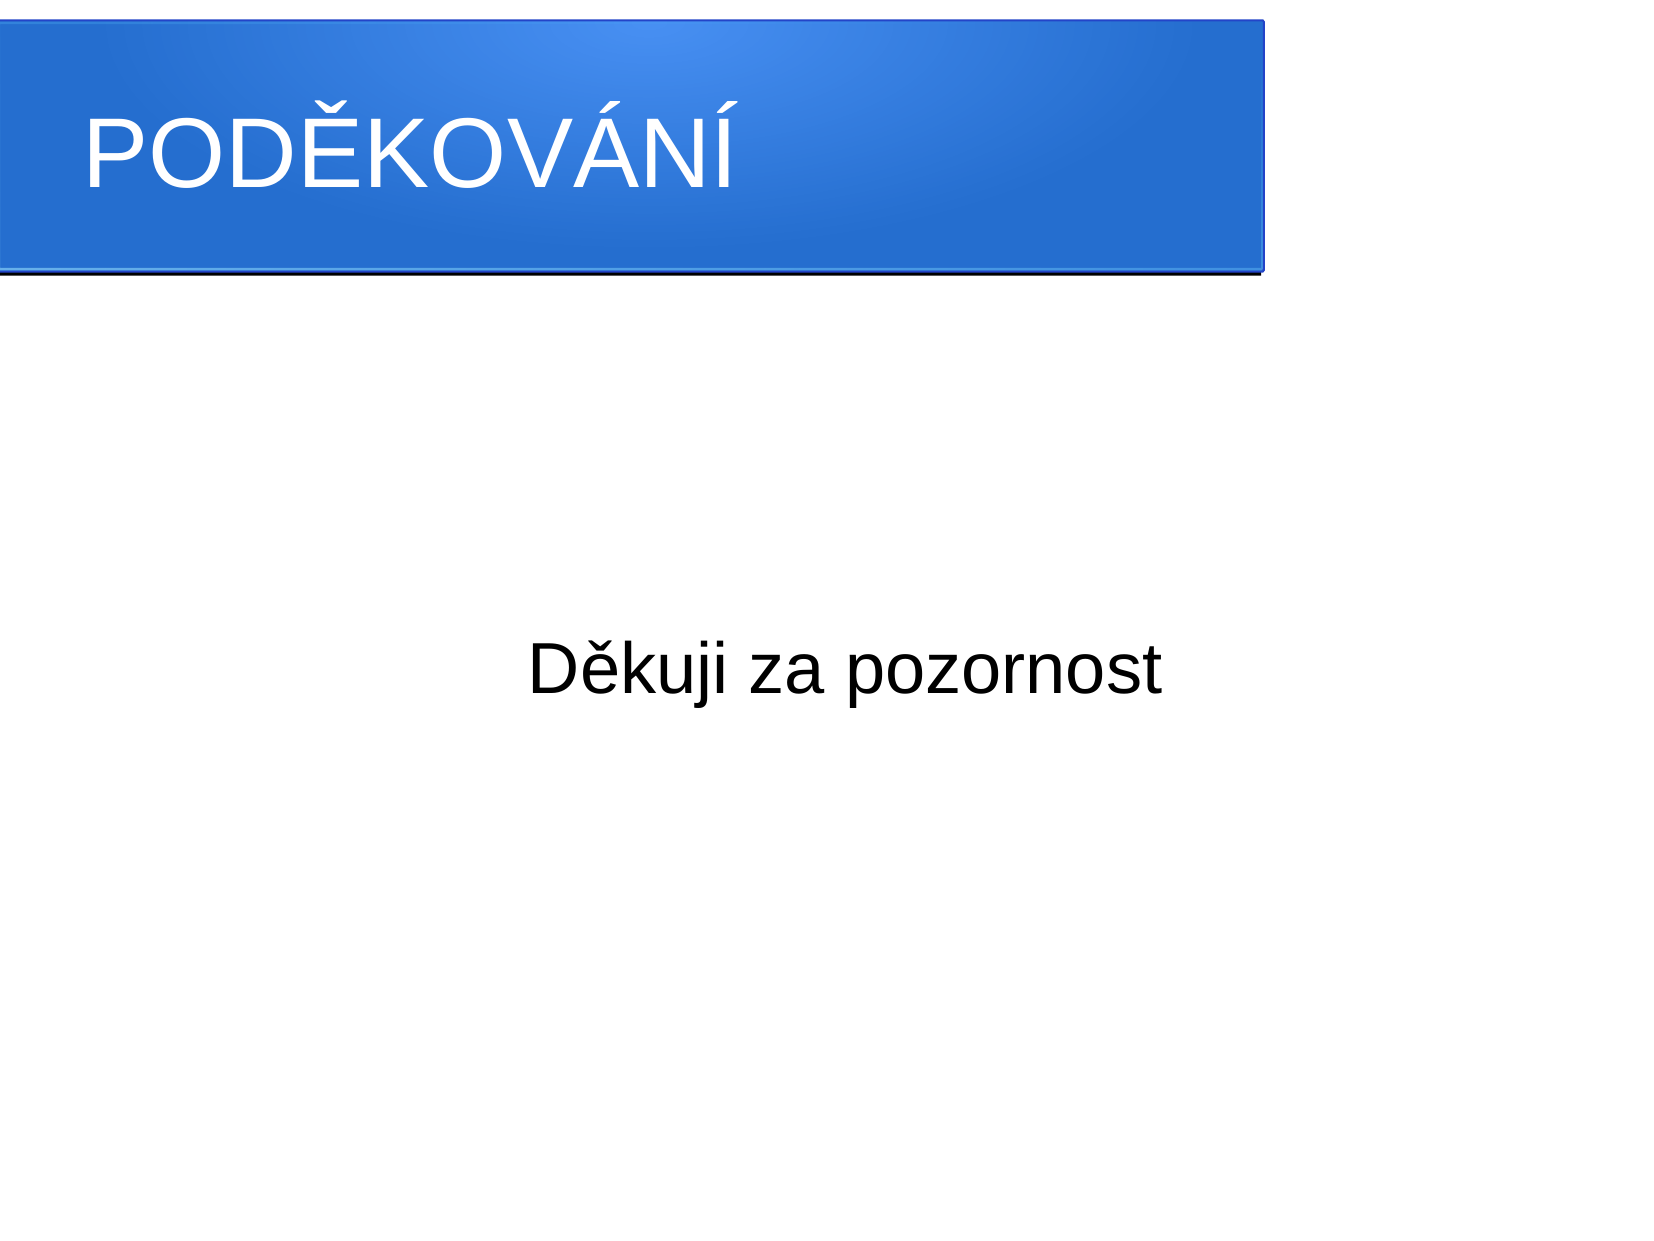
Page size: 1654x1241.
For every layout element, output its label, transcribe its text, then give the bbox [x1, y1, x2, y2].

title PODĚKOVÁNÍ [82, 49, 1250, 257]
list Děkuji za pozornost [82, 290, 1538, 1010]
